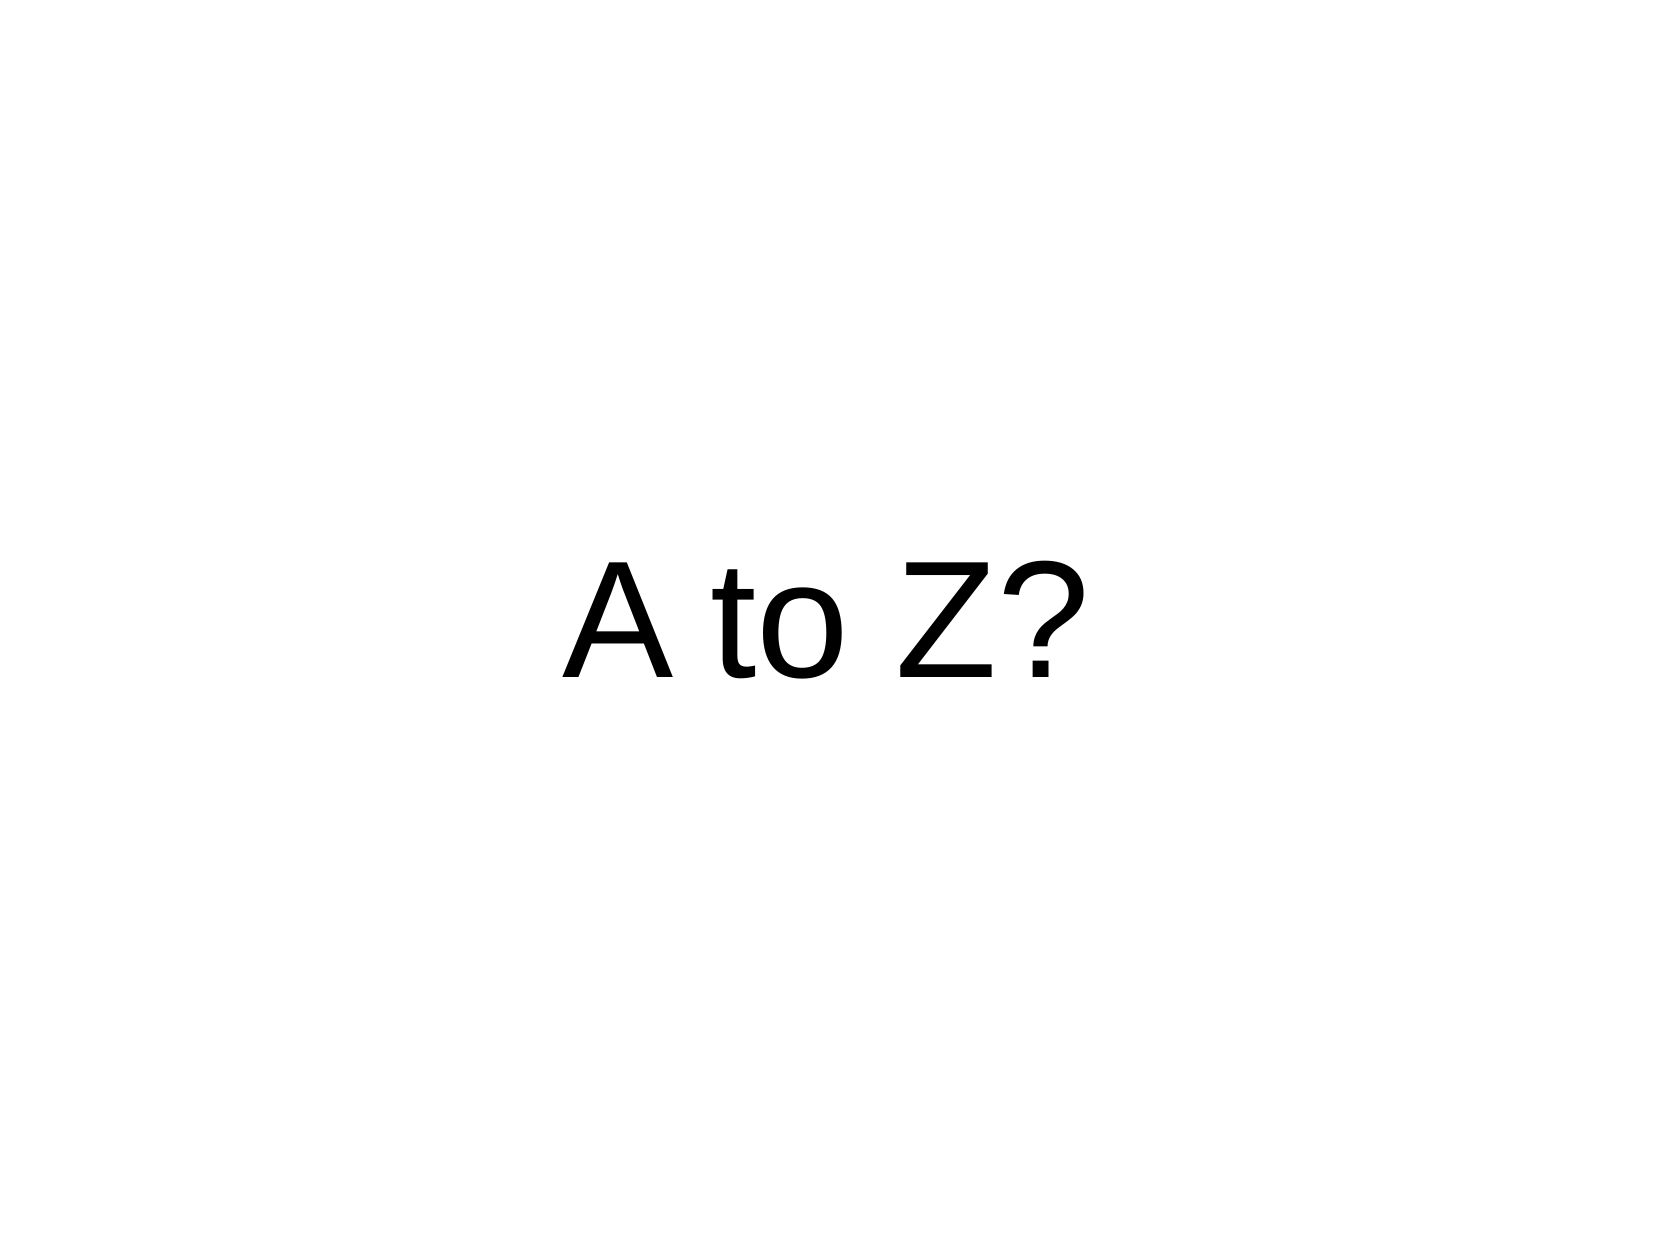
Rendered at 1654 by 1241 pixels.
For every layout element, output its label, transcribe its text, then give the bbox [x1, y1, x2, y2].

title A to Z? [0, 516, 1654, 724]
